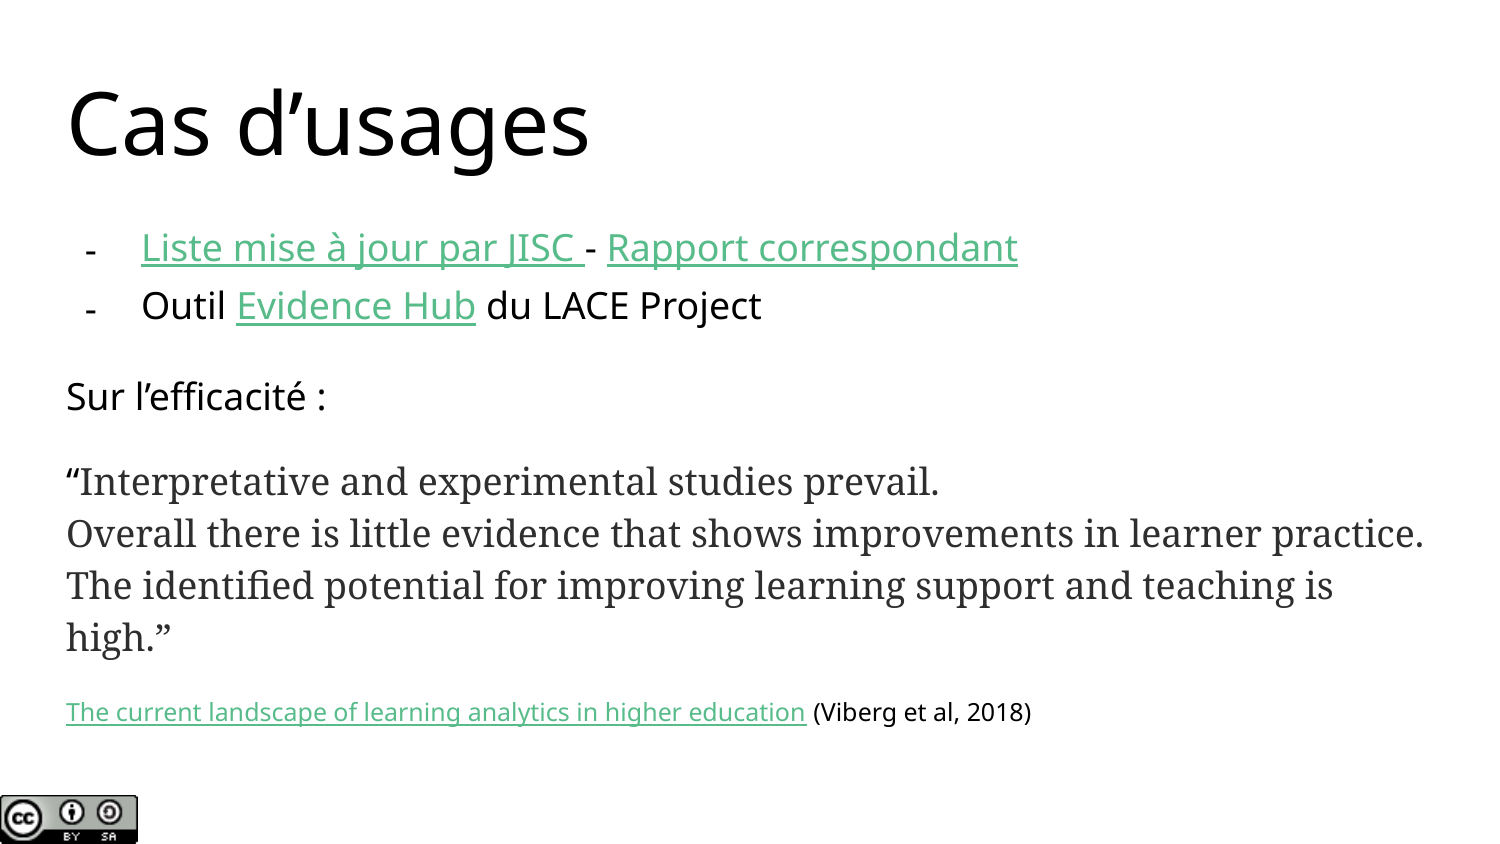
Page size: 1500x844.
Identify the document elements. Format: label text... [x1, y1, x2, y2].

picture [0, 795, 138, 844]
list Liste mise à jour par JISC - Rapport correspondant Outil Evidence Hub du LACE Project Sur l’efficacité : “Interpretative and experimental studies prevail. Overall there is little evidence that shows improvements in learner practice. The identified potential for improving learning support and teaching is high.” The current landscape of learning analytics in higher education (Viberg et al, 2018) [51, 200, 1449, 752]
title Cas d’usages [51, 51, 1449, 189]
